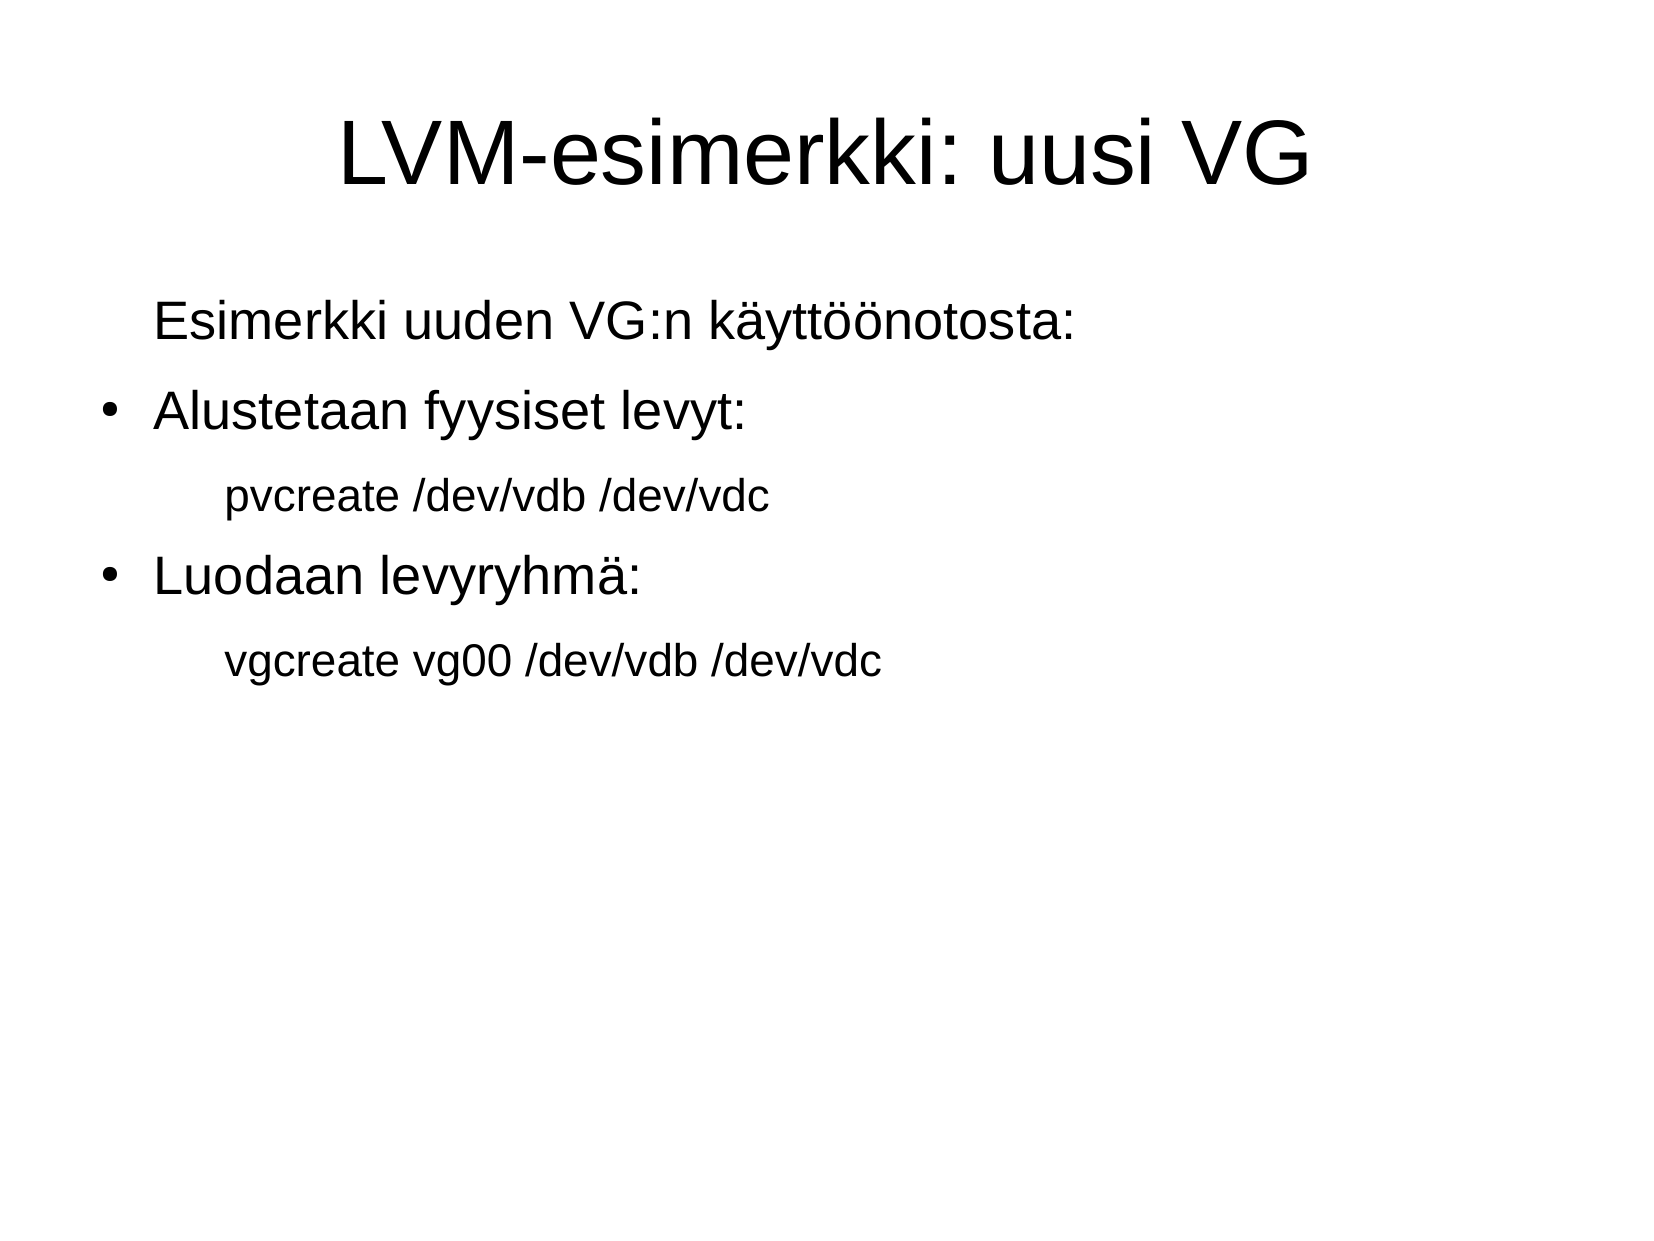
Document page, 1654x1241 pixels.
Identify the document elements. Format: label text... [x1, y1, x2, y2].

list Esimerkki uuden VG:n käyttöönotosta: Alustetaan fyysiset levyt: pvcreate /dev/vdb /dev/vdc Luodaan levyryhmä: vgcreate vg00 /dev/vdb /dev/vdc [82, 290, 1571, 1010]
title LVM-esimerkki: uusi VG [82, 49, 1571, 257]
